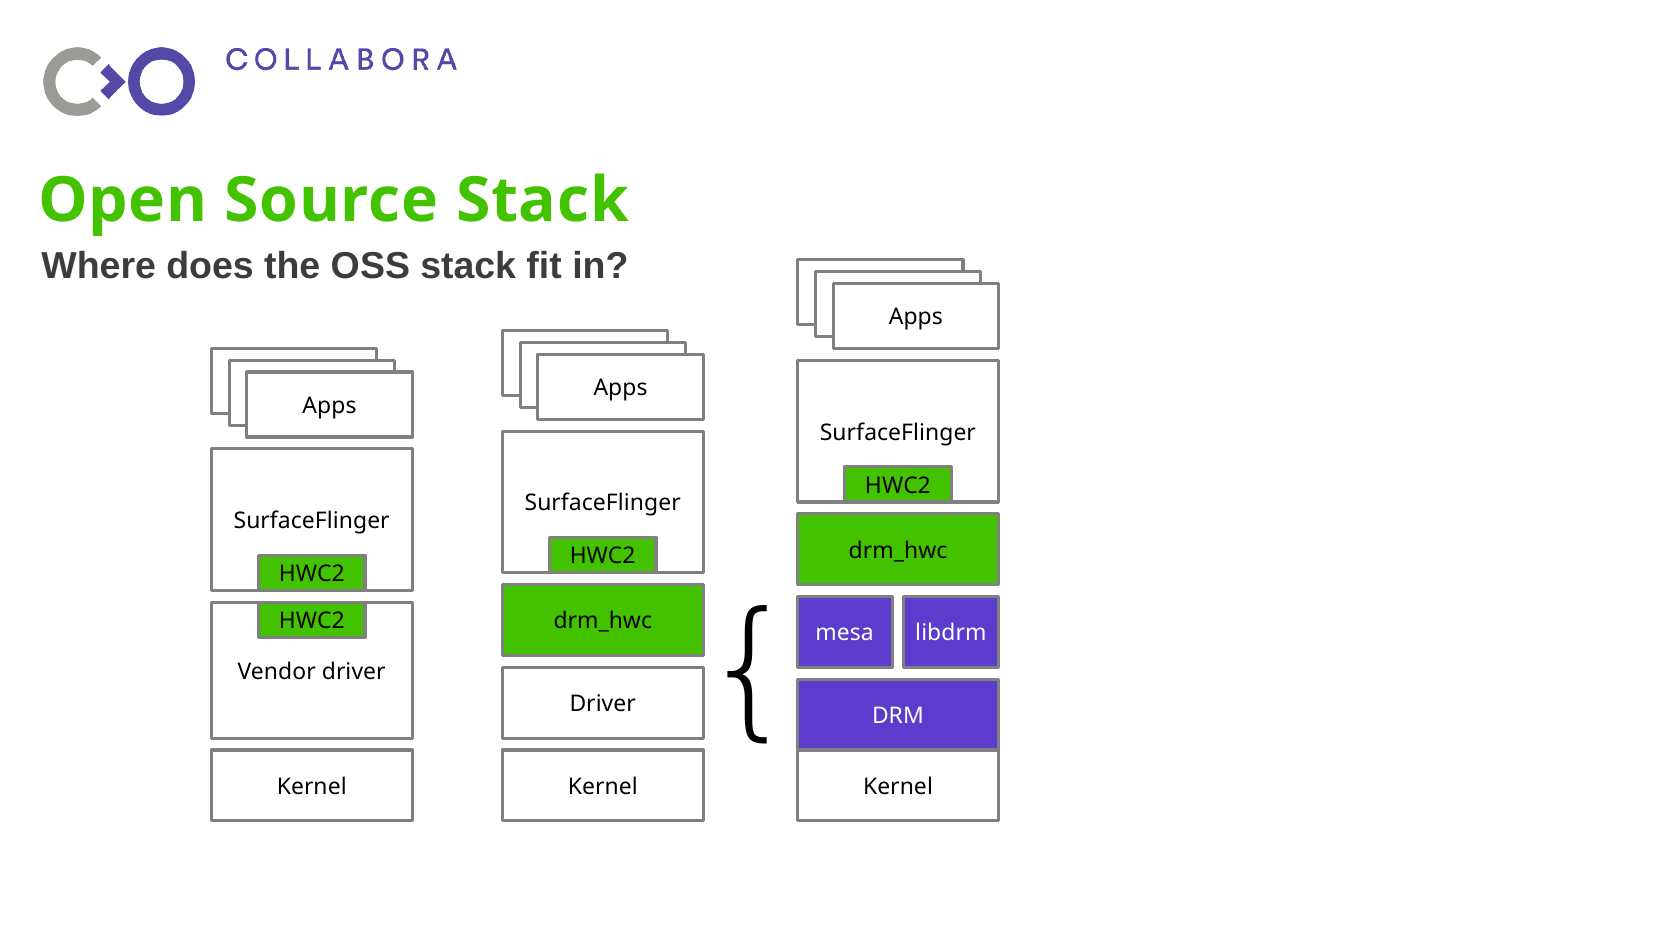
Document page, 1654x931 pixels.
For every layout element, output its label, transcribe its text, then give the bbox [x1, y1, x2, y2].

text_box [211, 348, 395, 426]
text_box Apps [537, 354, 704, 420]
text_box DRM [845, 679, 999, 751]
text_box HWC2 [258, 602, 366, 638]
text_box HWC2 [549, 537, 657, 573]
text_box drm_hwc [502, 584, 704, 656]
text_box Where does the OSS stack fit in? [41, 240, 1614, 290]
text_box HWC2 [258, 555, 366, 591]
text_box Kernel [211, 750, 413, 821]
text_box [502, 330, 686, 408]
text_box Kernel [502, 750, 704, 821]
text_box SurfaceFlinger [211, 448, 413, 591]
title Open Source Stack [38, 159, 1614, 216]
text_box Apps [833, 290, 999, 349]
text_box [797, 290, 833, 337]
text_box drm_hwc [797, 513, 999, 585]
text_box SurfaceFlinger [797, 360, 999, 502]
picture [43, 47, 457, 116]
text_box libdrm [903, 596, 999, 668]
text_box Kernel [845, 751, 999, 821]
text_box mesa [845, 596, 893, 668]
text_box SurfaceFlinger [502, 431, 704, 573]
text_box Apps [246, 372, 413, 438]
text_box Vendor driver [211, 602, 413, 739]
text_box HWC2 [844, 466, 952, 502]
text_box Driver [502, 667, 704, 739]
text_box { [687, 572, 845, 821]
